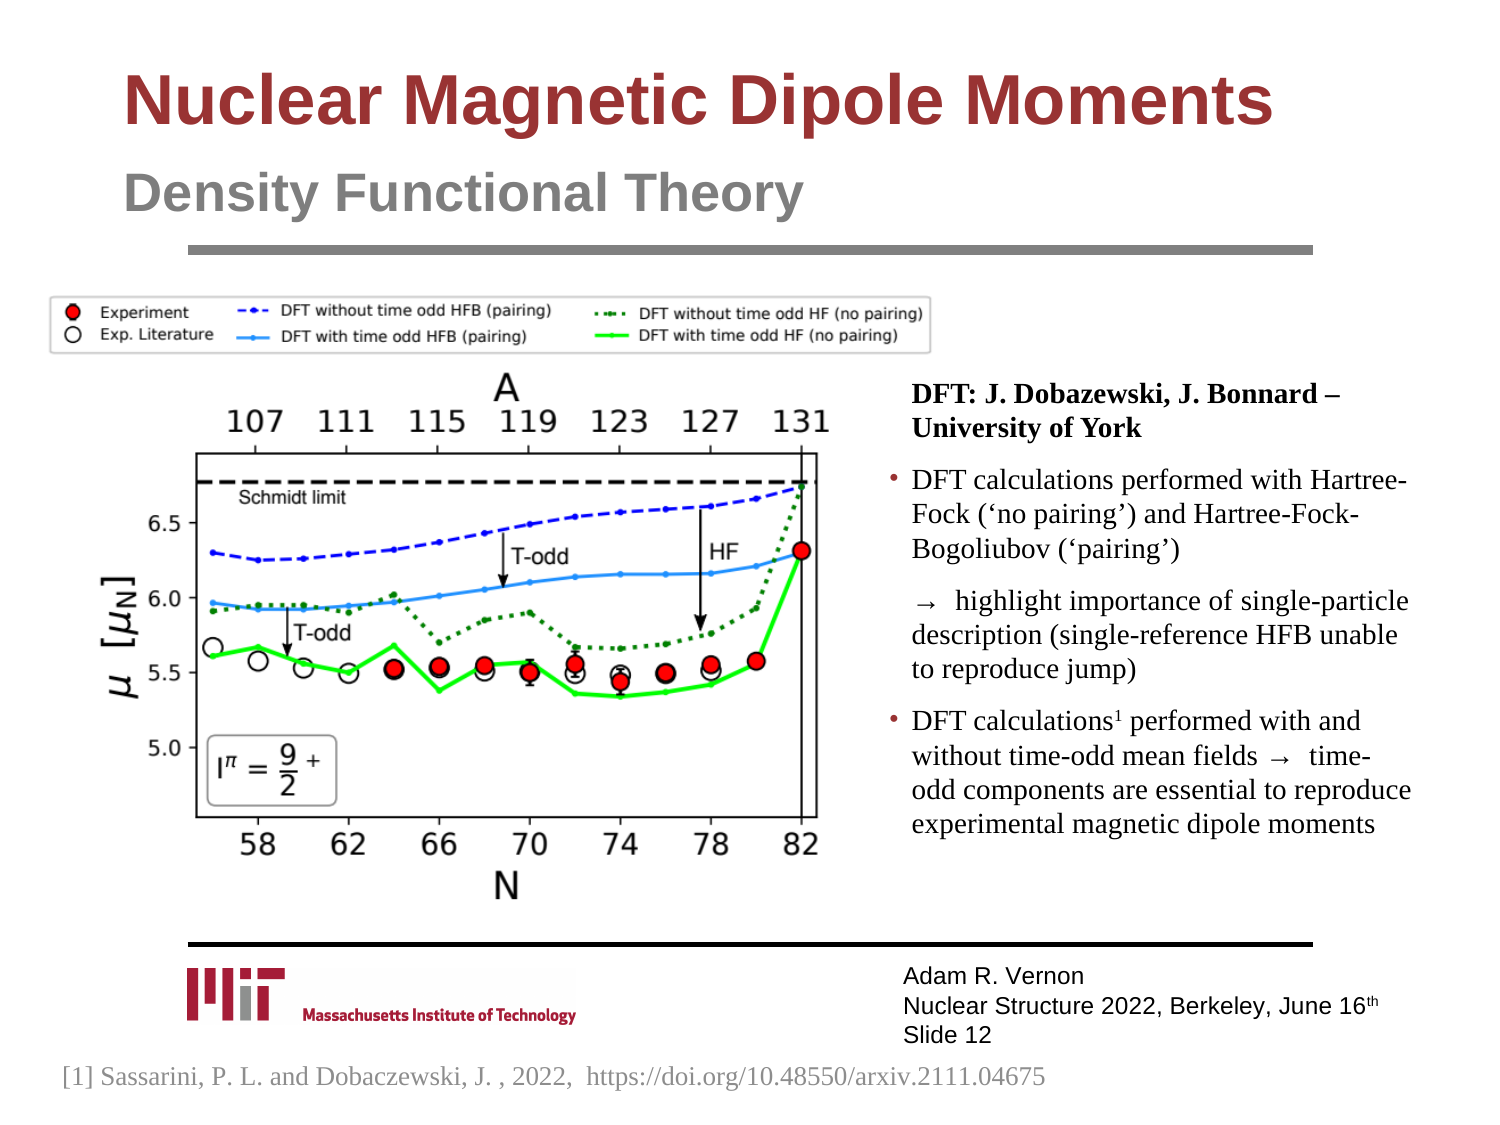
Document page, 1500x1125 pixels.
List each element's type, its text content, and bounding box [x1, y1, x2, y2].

list DFT: J. Dobazewski, J. Bonnard – University of York DFT calculations performed with Hartree-Fock (‘no pairing’) and Hartree-Fock-Bogoliubov (‘pairing’) → highlight importance of single-particle description (single-reference HFB unable to reproduce jump) DFT calculations1 performed with and without time-odd mean fields → time-odd components are essential to reproduce experimental magnetic dipole moments [874, 293, 1430, 886]
picture [35, 277, 937, 922]
picture [187, 968, 576, 1025]
text_box [1] Sassarini, P. L. and Dobaczewski, J. , 2022, https://doi.org/10.48550/arxiv.2111.04675 [47, 1051, 1347, 1099]
text_box Adam R. Vernon Nuclear Structure 2022, Berkeley, June 16th Slide 12 [888, 952, 1416, 1077]
title Nuclear Magnetic Dipole Moments Density Functional Theory [108, 6, 1418, 272]
